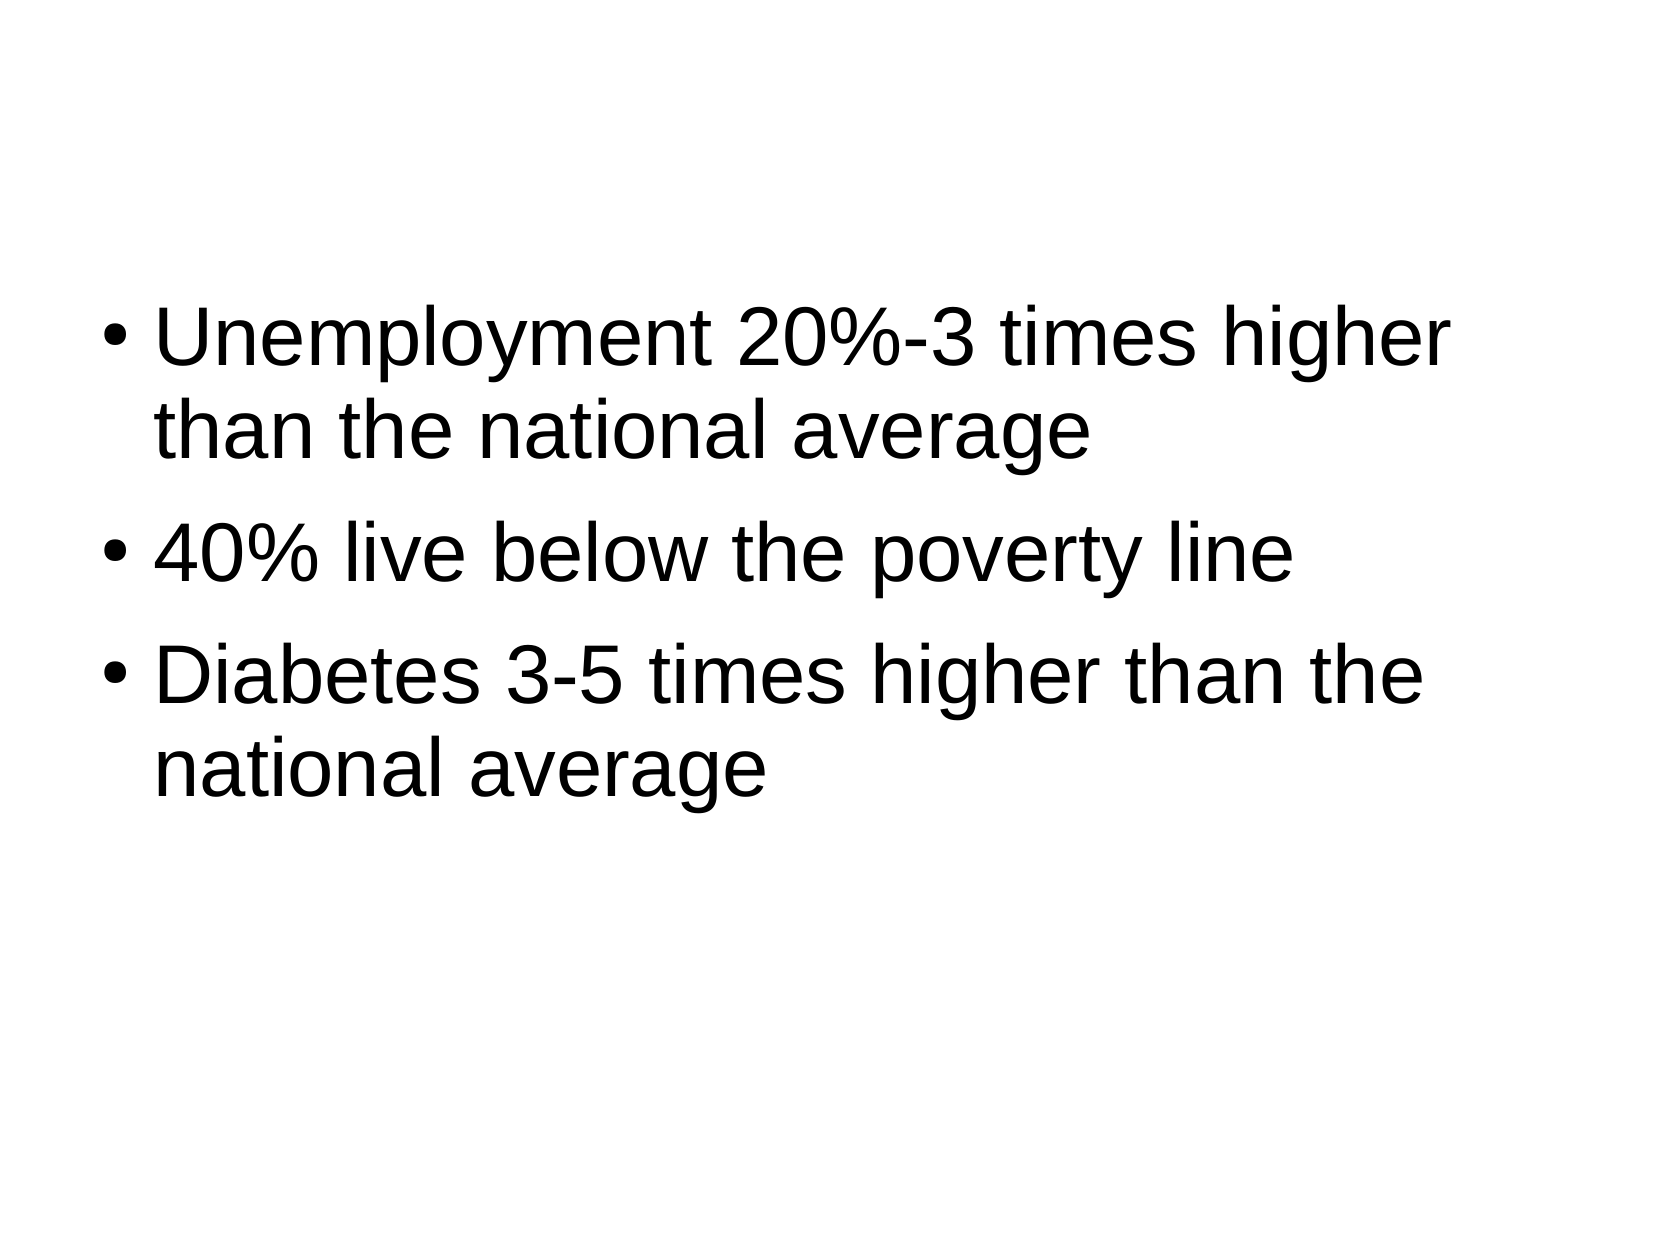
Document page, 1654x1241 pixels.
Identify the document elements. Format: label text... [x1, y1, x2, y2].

list Unemployment 20%-3 times higher than the national average 40% live below the poverty line Diabetes 3-5 times higher than the national average [82, 290, 1571, 1010]
